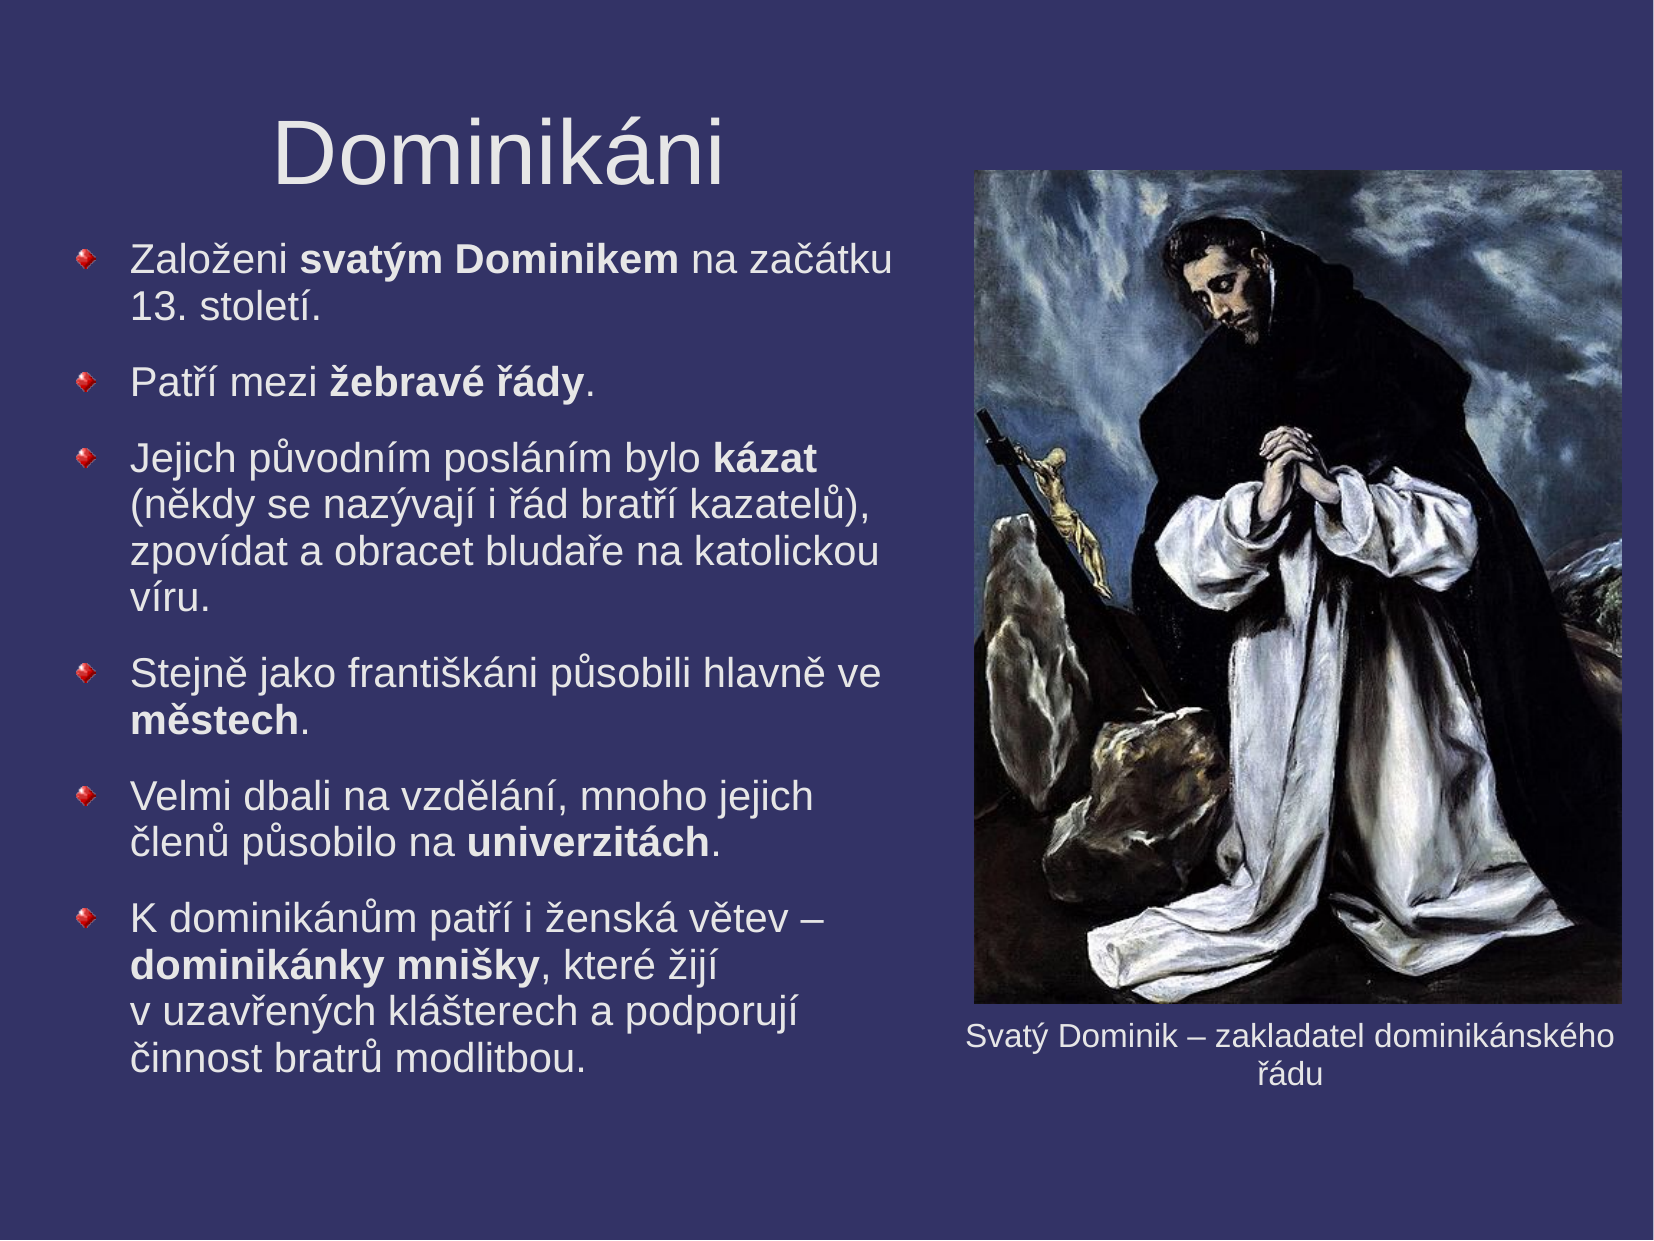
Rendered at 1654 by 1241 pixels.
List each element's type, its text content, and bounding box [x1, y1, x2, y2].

title Dominikáni [82, 56, 916, 236]
list Svatý Dominik – zakladatel dominikánského řádu [956, 1017, 1625, 1093]
list Založeni svatým Dominikem na začátku 13. století. Patří mezi žebravé řády. Jejich původním posláním bylo kázat (někdy se nazývají i řád bratří kazatelů), zpovídat a obracet bludaře na katolickou víru. Stejně jako františkáni působili hlavně ve městech. Velmi dbali na vzdělání, mnoho jejich členů působilo na univerzitách. K dominikánům patří i ženská větev – dominikánky mnišky, které žijí v uzavřených klášterech a podporují činnost bratrů modlitbou. [59, 236, 922, 1092]
picture [974, 170, 1622, 1004]
